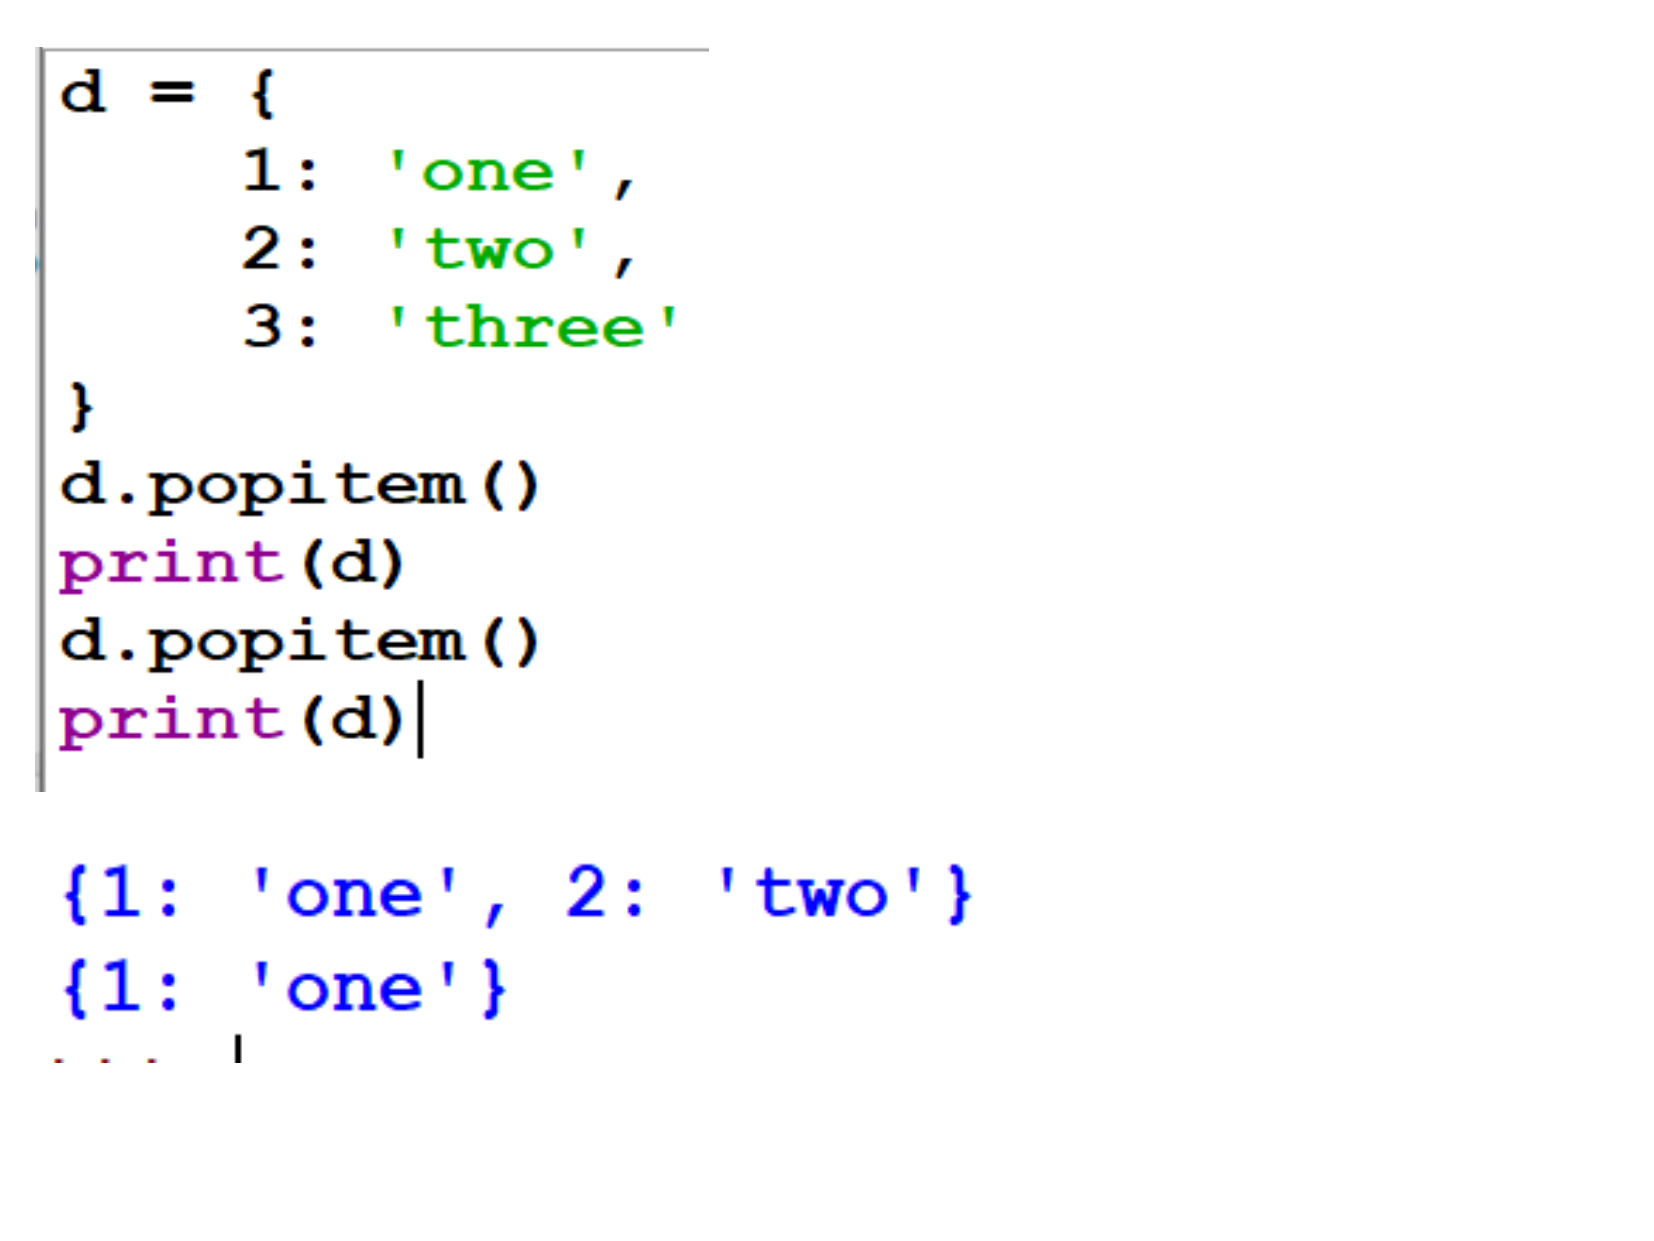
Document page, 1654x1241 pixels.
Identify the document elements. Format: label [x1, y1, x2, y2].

picture [47, 826, 1016, 1063]
picture [35, 47, 709, 792]
